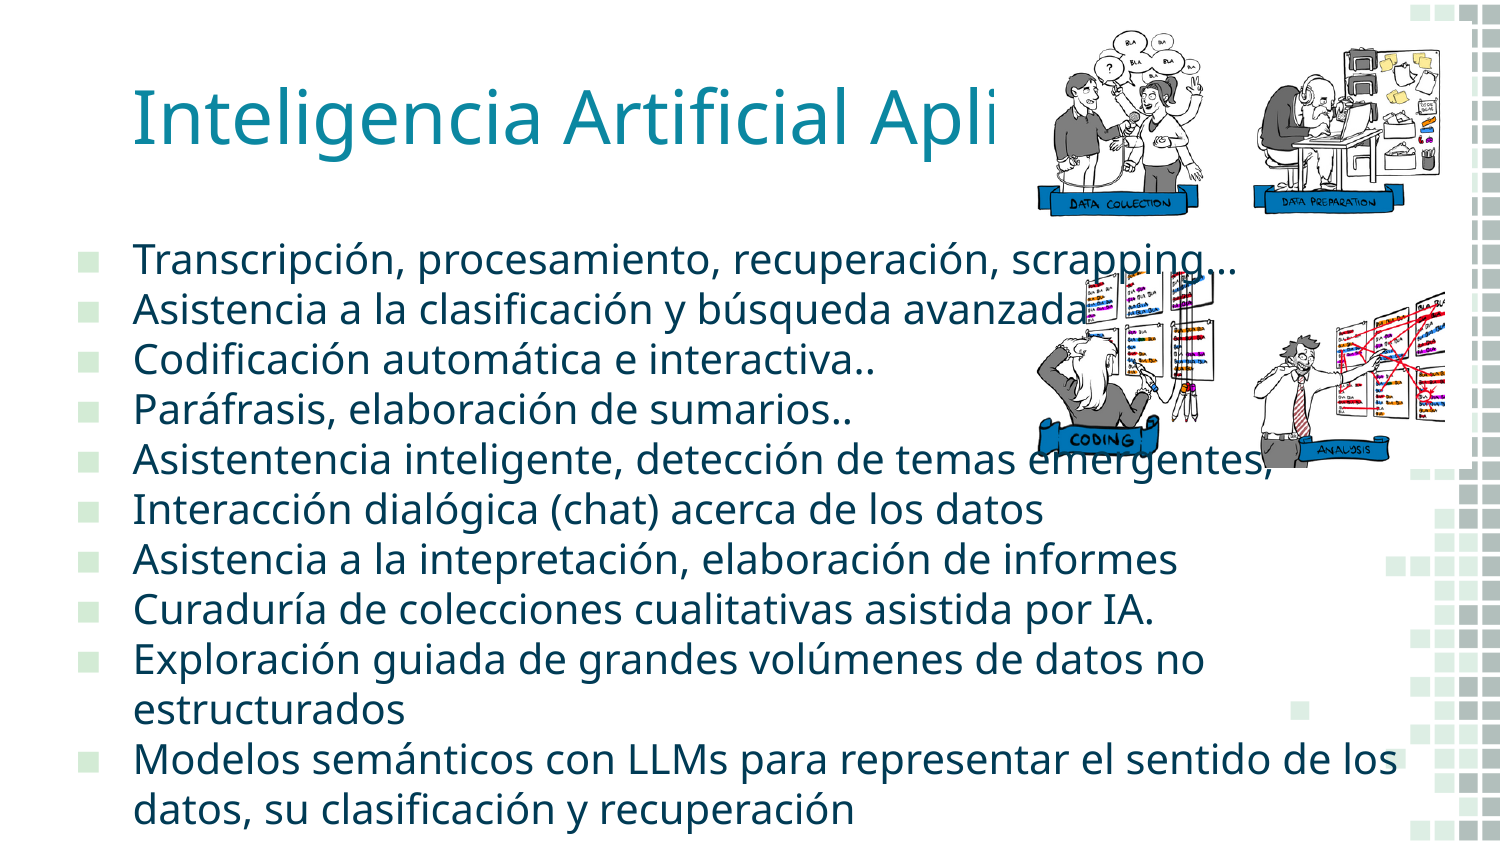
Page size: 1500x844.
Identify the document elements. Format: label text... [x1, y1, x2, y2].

title Inteligencia Artificial Aplicada: [117, 33, 994, 175]
list Transcripción, procesamiento, recuperación, scrapping… Asistencia a la clasificación y búsqueda avanzada Codificación automática e interactiva.. Paráfrasis, elaboración de sumarios.. Asistentencia inteligente, detección de temas emergentes, Interacción dialógica (chat) acerca de los datos Asistencia a la intepretación, elaboración de informes Curaduría de colecciones cualitativas asistida por IA. Exploración guiada de grandes volúmenes de datos no estructurados Modelos semánticos con LLMs para representar el sentido de los datos, su clasificación y recuperación [42, 217, 1478, 707]
picture [0, 0, 1500, 844]
